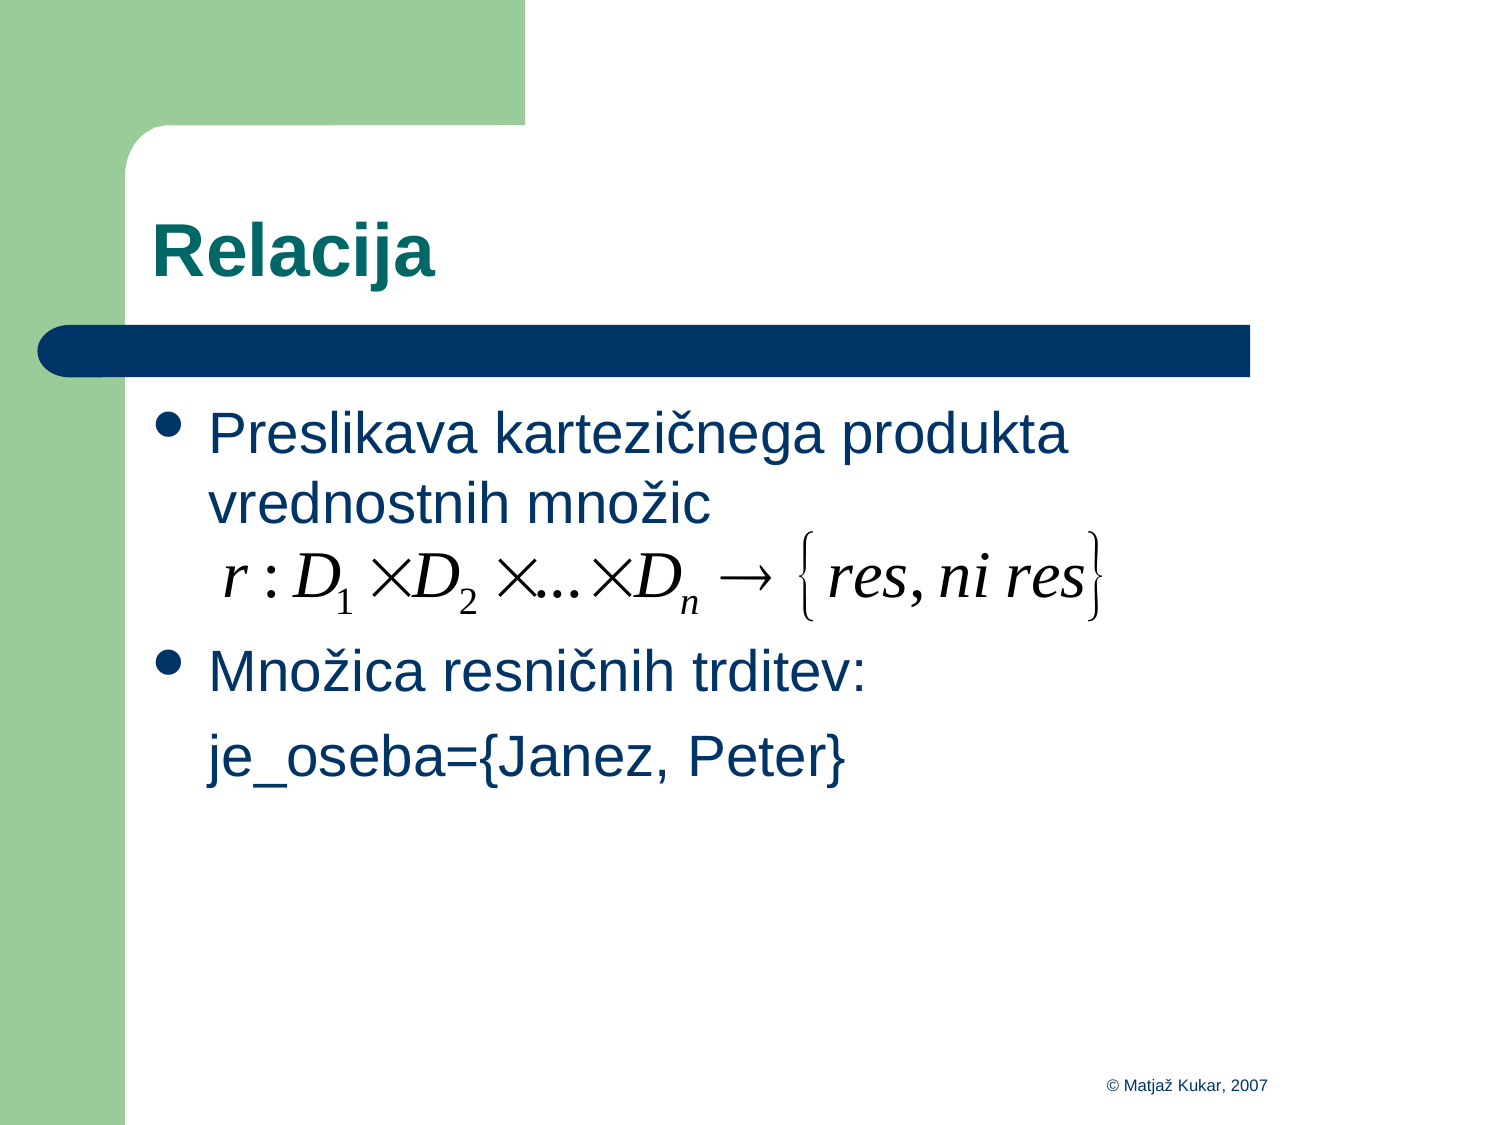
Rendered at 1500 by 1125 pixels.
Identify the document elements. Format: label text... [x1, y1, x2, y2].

text_box [212, 525, 1129, 637]
text_box © Matjaž Kukar, 2007 [949, 1025, 1426, 1103]
title Relacija [136, 136, 1414, 301]
list Preslikava kartezičnega produkta vrednostnih množic Množica resničnih trditev: je_oseba={Janez, Peter} [137, 387, 1400, 999]
